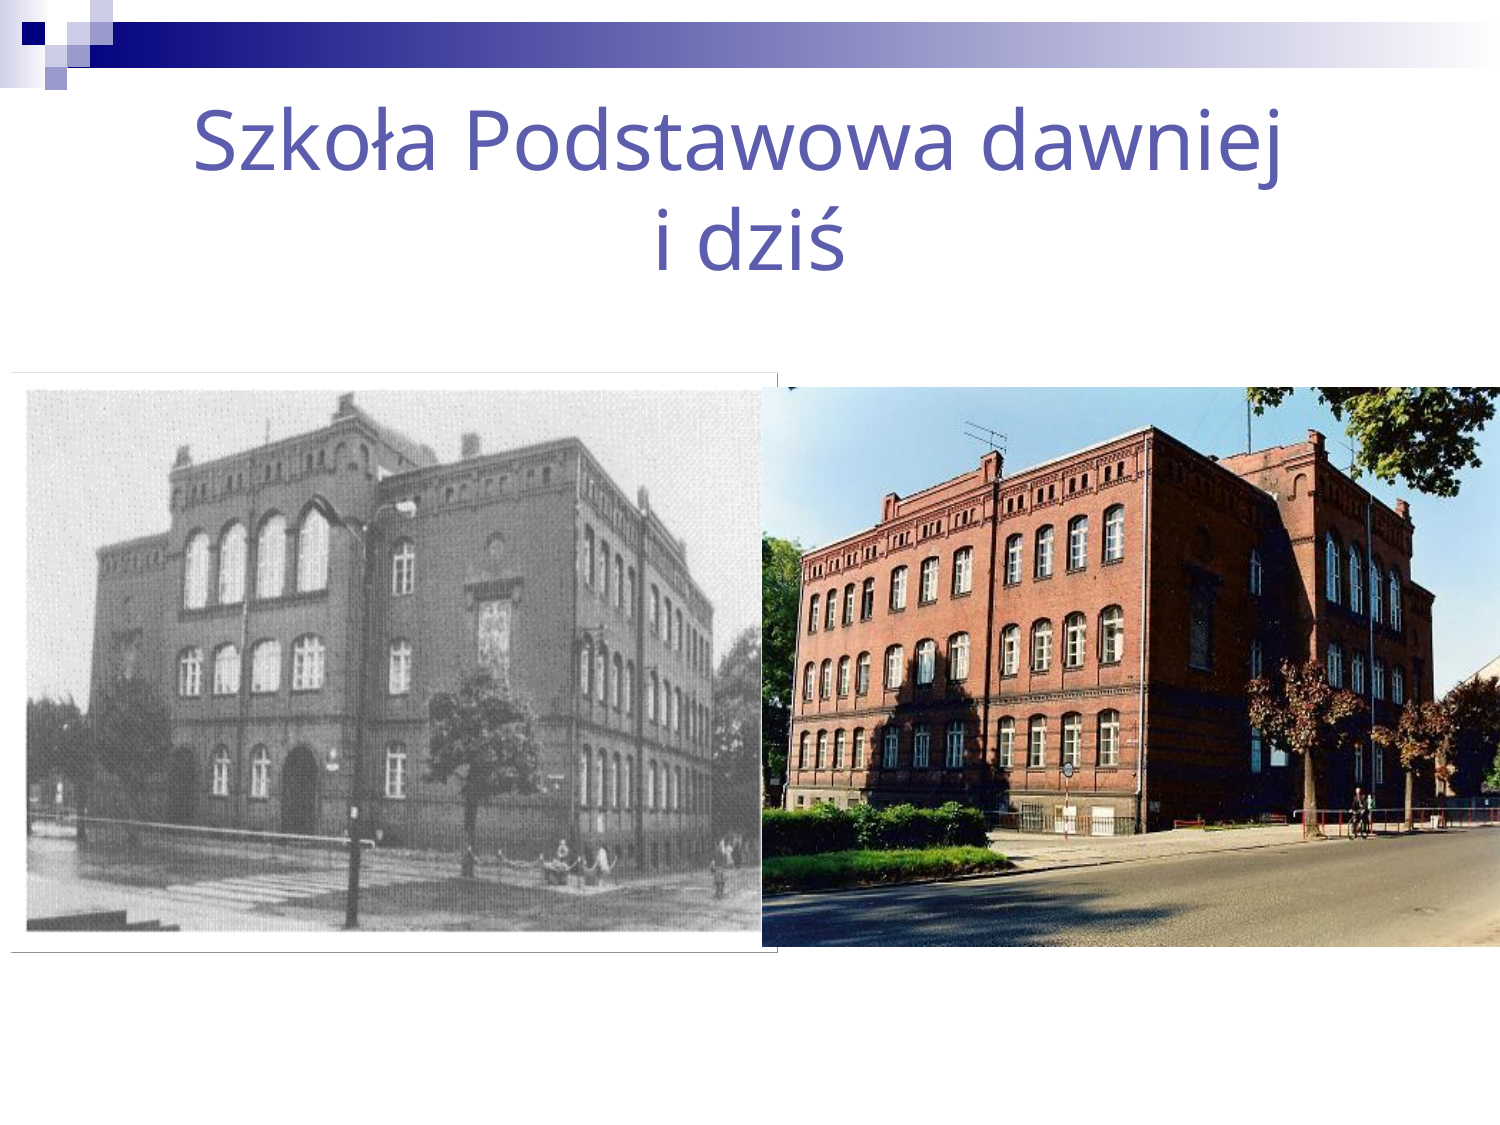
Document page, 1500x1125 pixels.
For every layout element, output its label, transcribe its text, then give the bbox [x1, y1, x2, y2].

title Szkoła Podstawowa dawniej i dziś [75, 75, 1426, 300]
picture [24, 387, 1500, 947]
